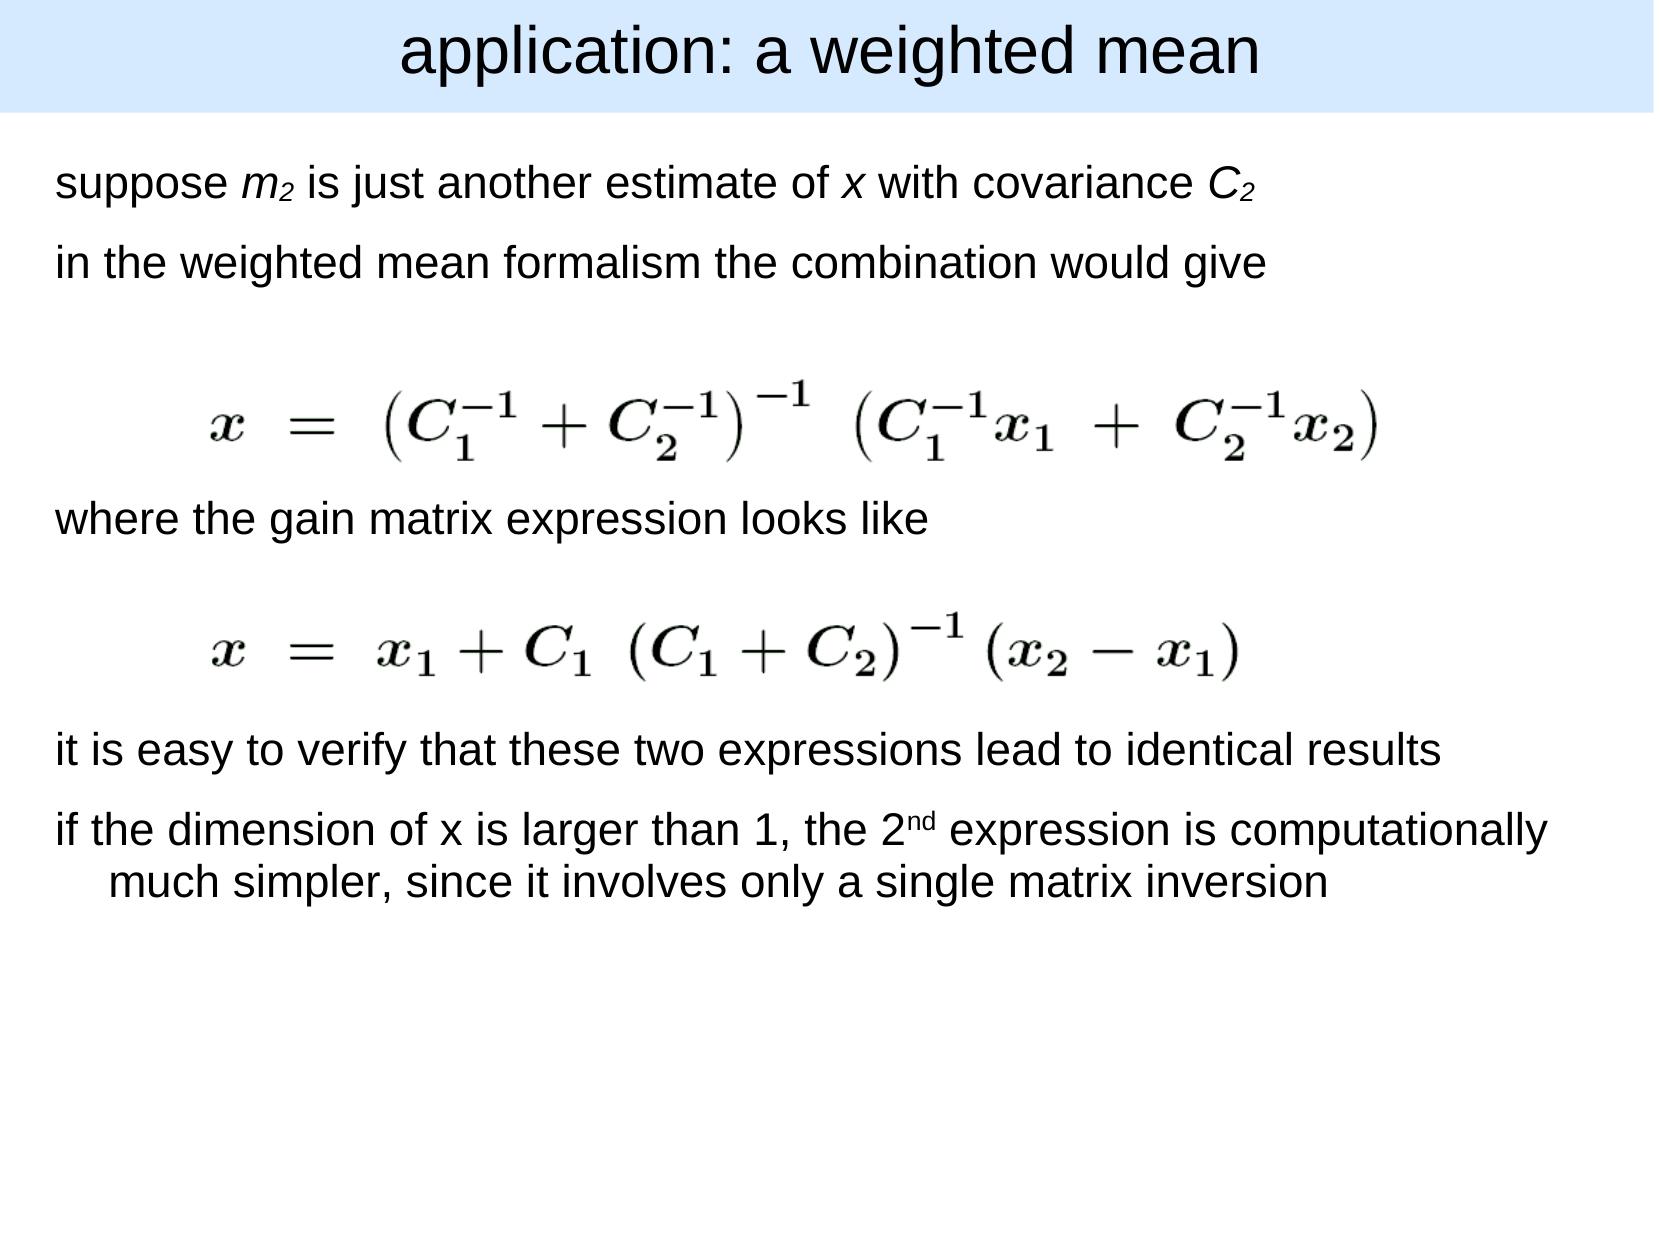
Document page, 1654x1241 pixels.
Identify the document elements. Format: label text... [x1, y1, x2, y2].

picture [200, 609, 1251, 694]
list it is easy to verify that these two expressions lead to identical results if the dimension of x is larger than 1, the 2nd expression is computationally much simpler, since it involves only a single matrix inversion [37, 723, 1613, 958]
picture [187, 374, 1388, 489]
list suppose m2 is just another estimate of x with covariance C2 in the weighted mean formalism the combination would give [37, 156, 1613, 336]
title application: a weighted mean [86, 0, 1576, 100]
list where the gain matrix expression looks like [37, 493, 1613, 563]
